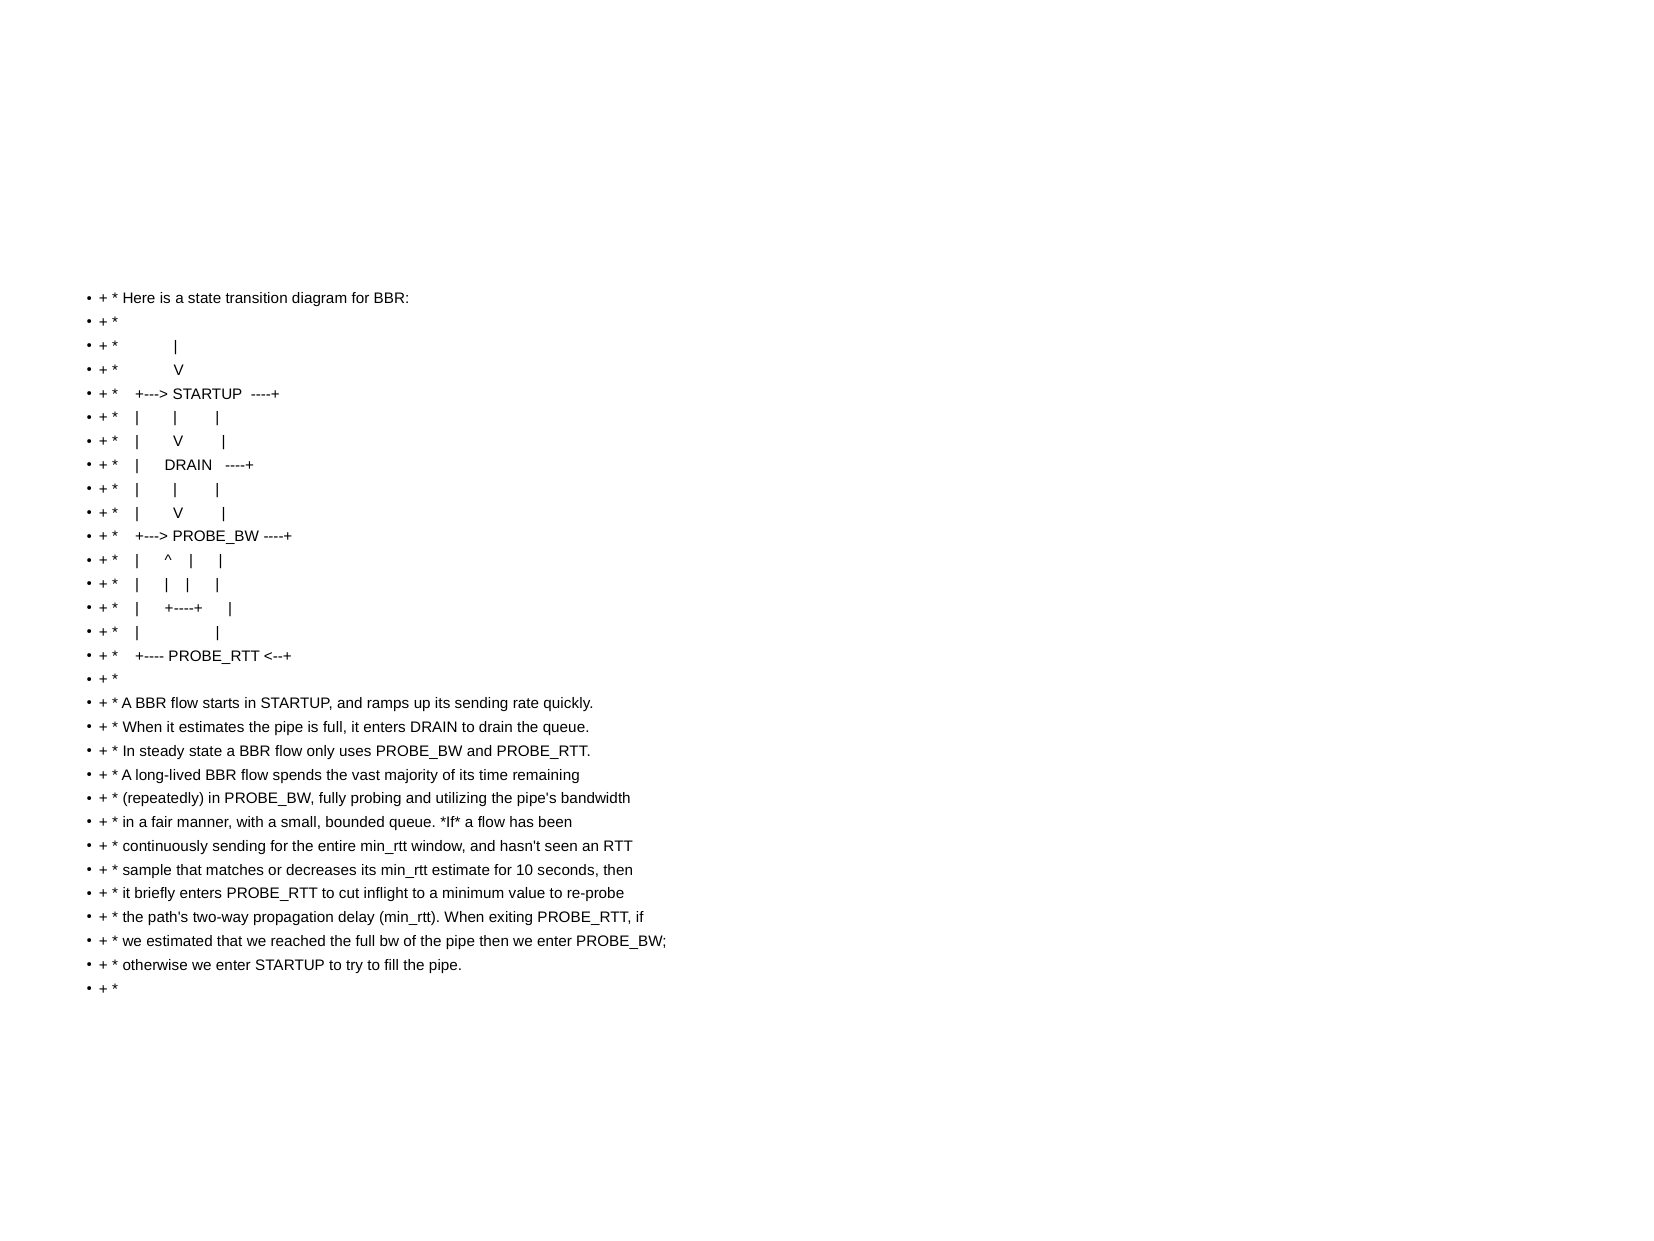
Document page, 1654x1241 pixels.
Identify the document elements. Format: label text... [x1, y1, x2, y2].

list + * Here is a state transition diagram for BBR: + * + * | + * V + * +---> STARTUP ----+ + * | | | + * | V | + * | DRAIN ----+ + * | | | + * | V | + * +---> PROBE_BW ----+ + * | ^ | | + * | | | | + * | +----+ | + * | | + * +---- PROBE_RTT <--+ + * + * A BBR flow starts in STARTUP, and ramps up its sending rate quickly. + * When it estimates the pipe is full, it enters DRAIN to drain the queue. + * In steady state a BBR flow only uses PROBE_BW and PROBE_RTT. + * A long-lived BBR flow spends the vast majority of its time remaining + * (repeatedly) in PROBE_BW, fully probing and utilizing the pipe's bandwidth + * in a fair manner, with a small, bounded queue. *If* a flow has been + * continuously sending for the entire min_rtt window, and hasn't seen an RTT + * sample that matches or decreases its min_rtt estimate for 10 seconds, then + * it briefly enters PROBE_RTT to cut inflight to a minimum value to re-probe + * the path's two-way propagation delay (min_rtt). When exiting PROBE_RTT, if + * we estimated that we reached the full bw of the pipe then we enter PROBE_BW; + * otherwise we enter STARTUP to try to fill the pipe. + * [82, 290, 1571, 1010]
